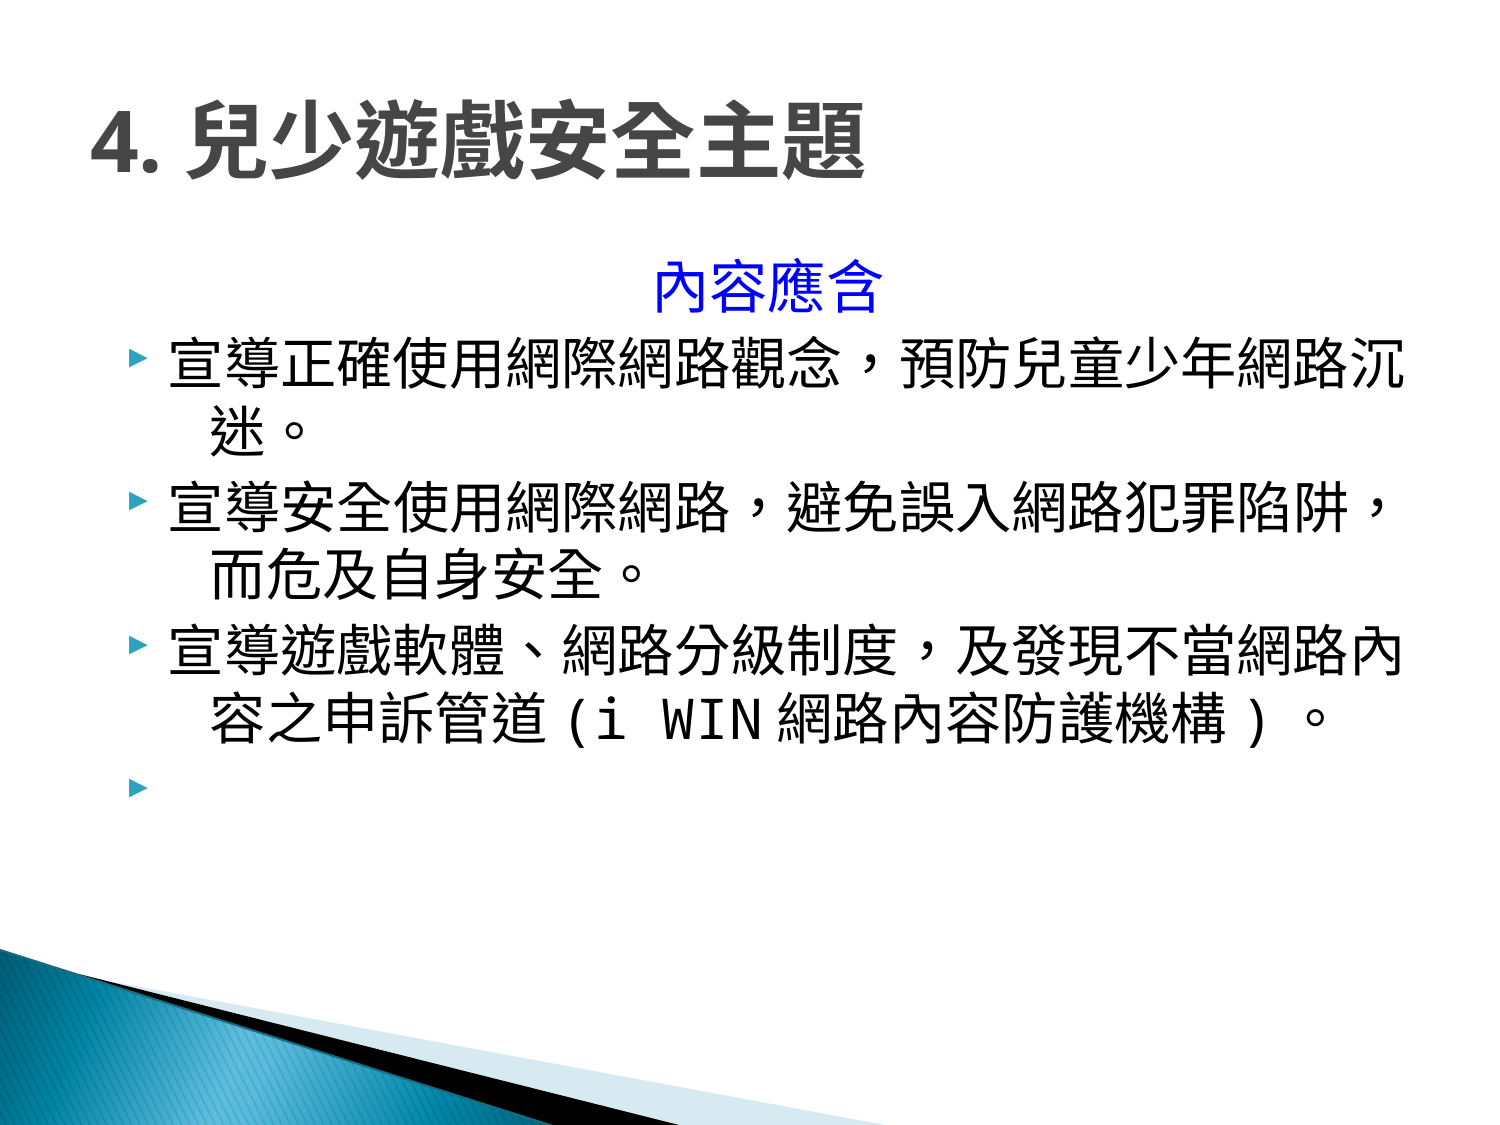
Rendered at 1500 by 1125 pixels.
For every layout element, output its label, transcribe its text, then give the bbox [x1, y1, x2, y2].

title 4.兒少遊戲安全主題 [75, 45, 1426, 233]
list 內容應含 宣導正確使用網際網路觀念，預防兒童少年網路沉迷。 宣導安全使用網際網路，避免誤入網路犯罪陷阱，而危及自身安全。 宣導遊戲軟體、網路分級制度，及發現不當網路內容之申訴管道(i WIN網路內容防護機構)。 [75, 242, 1426, 986]
